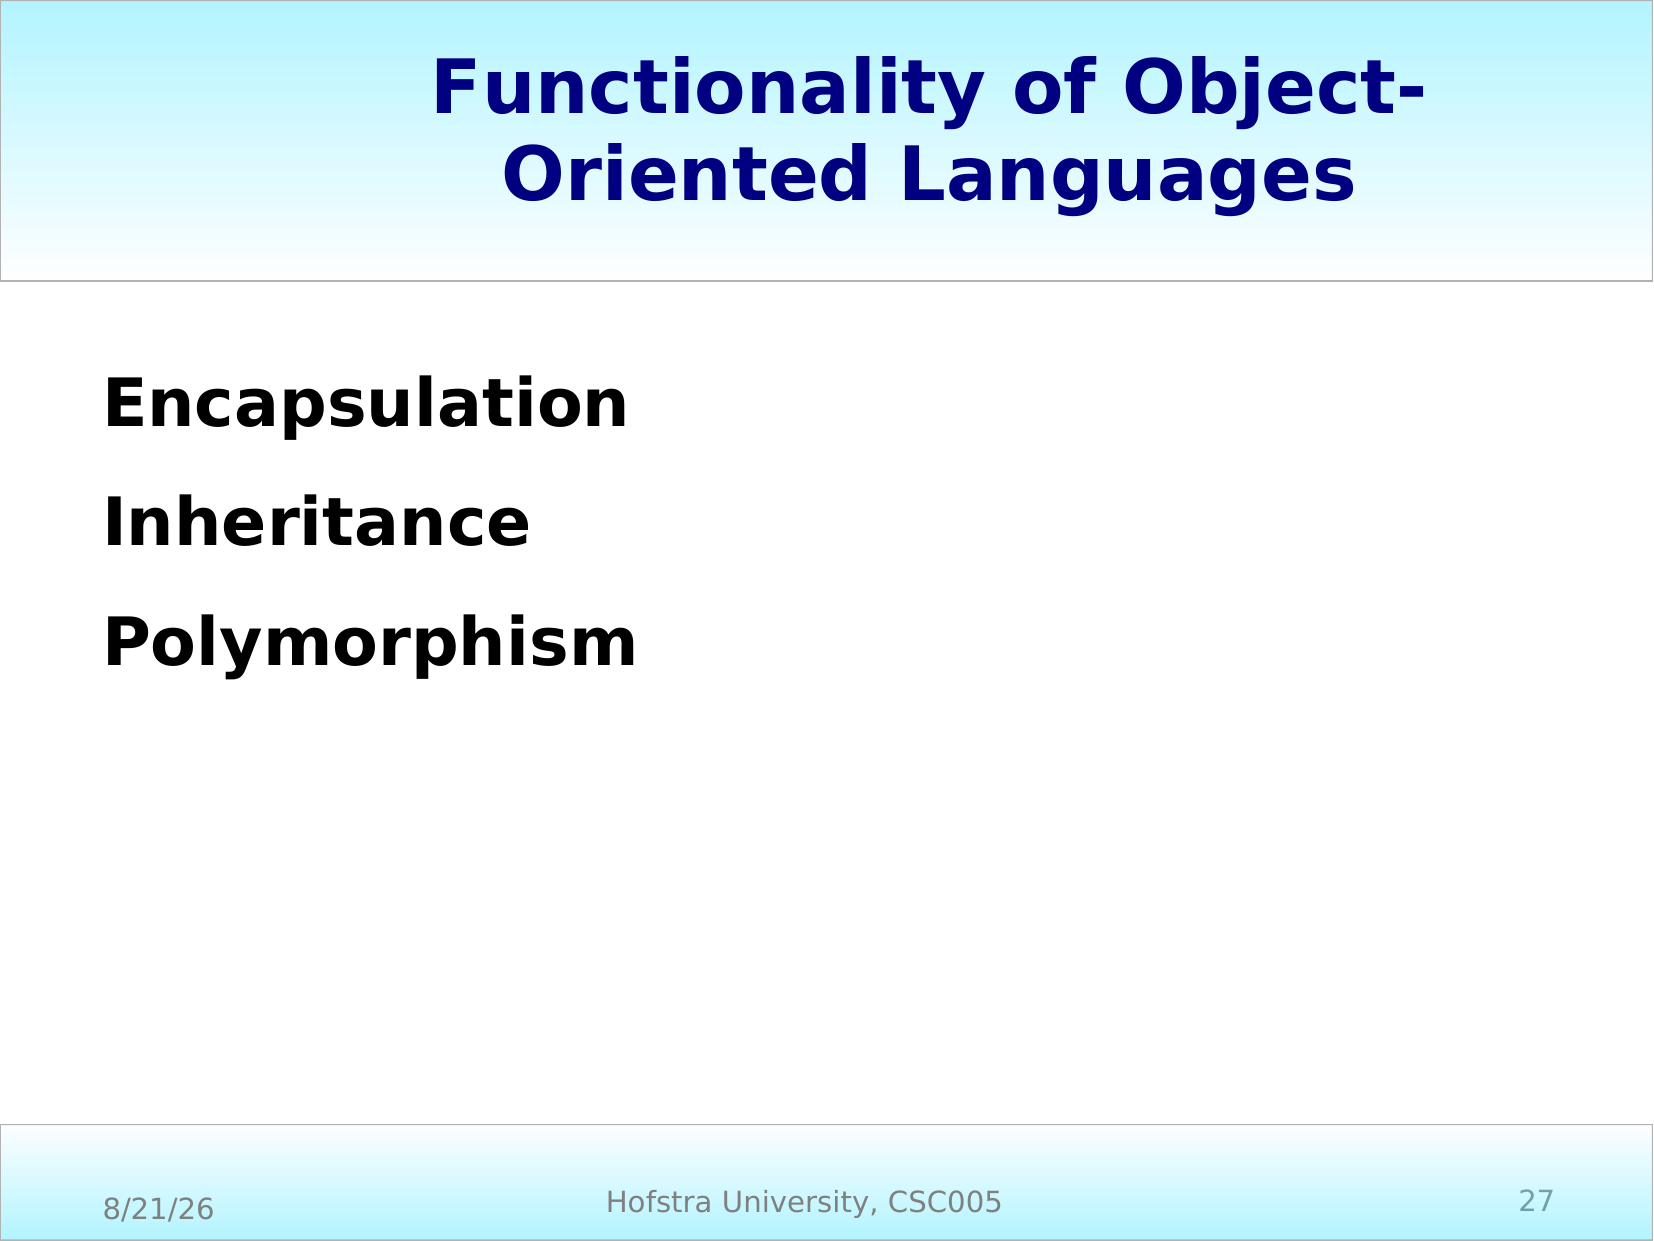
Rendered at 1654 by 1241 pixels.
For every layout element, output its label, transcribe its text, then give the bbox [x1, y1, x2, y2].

title Functionality of Object-Oriented Languages [247, 23, 1612, 239]
list Encapsulation Inheritance Polymorphism [87, 356, 1566, 841]
